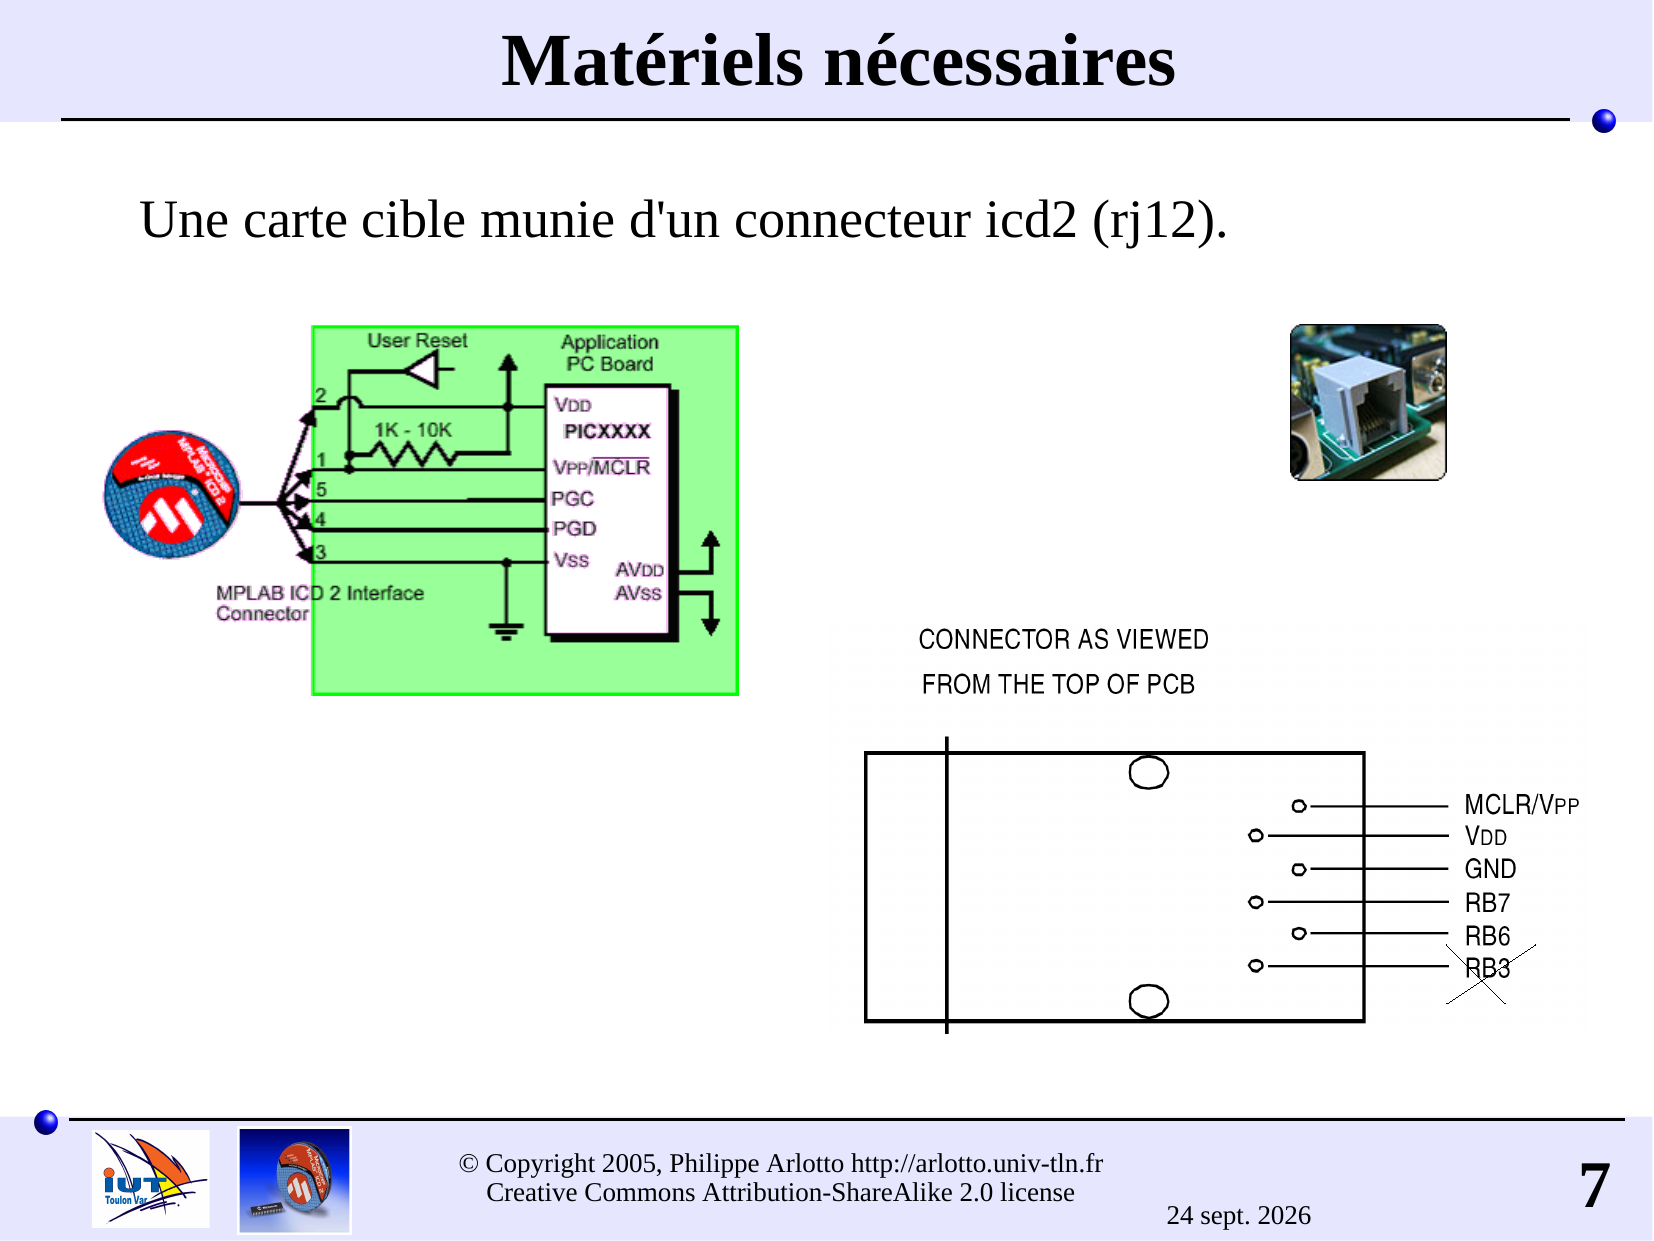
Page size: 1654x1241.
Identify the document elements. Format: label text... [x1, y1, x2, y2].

picture [826, 621, 1587, 1034]
picture [1290, 324, 1447, 482]
title Matériels nécessaires [95, 14, 1585, 107]
list Une carte cible munie d'un connecteur icd2 (rj12). [121, 188, 1534, 1039]
picture [237, 1126, 352, 1235]
picture [100, 324, 739, 696]
